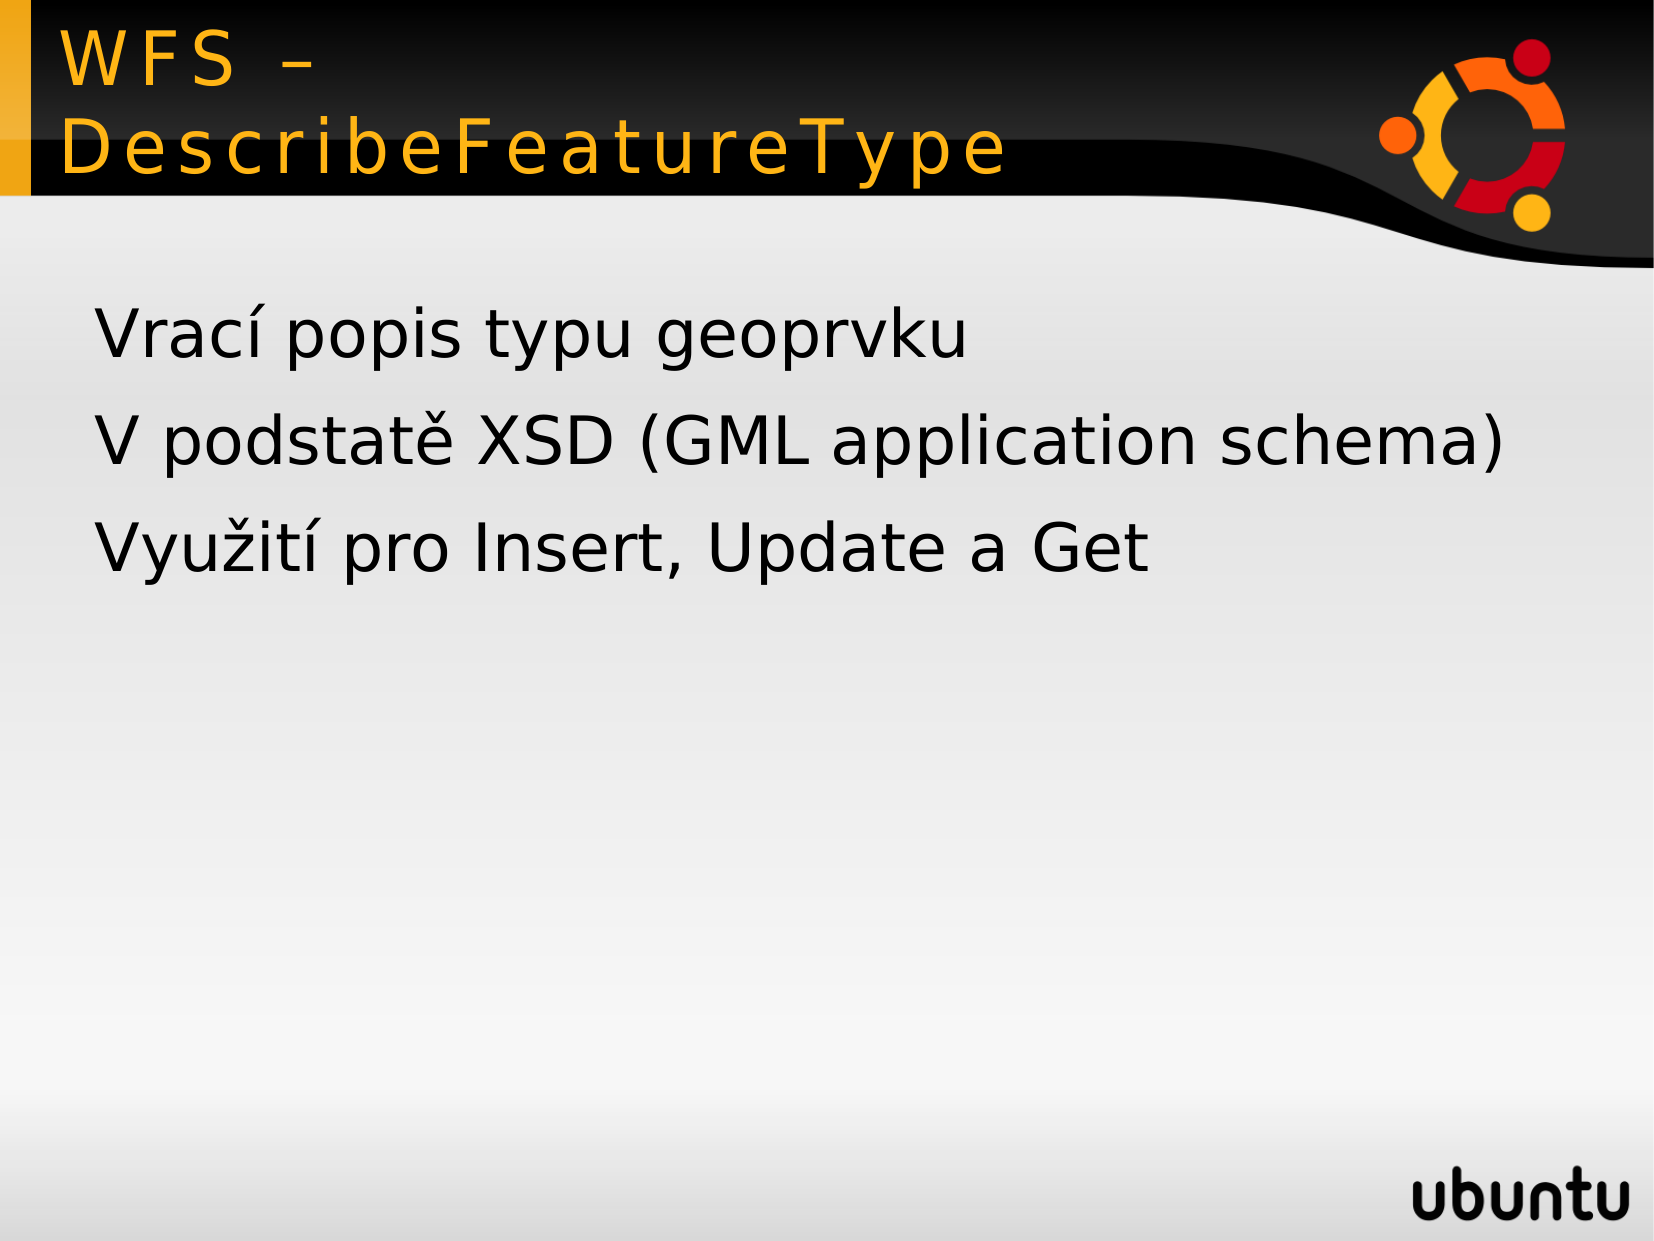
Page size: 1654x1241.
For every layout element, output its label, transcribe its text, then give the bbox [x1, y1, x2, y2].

list Vrací popis typu geoprvku V podstatě XSD (GML application schema) Využití pro Insert, Update a Get [76, 295, 1565, 1114]
title WFS – DescribeFeatureType [59, 16, 1270, 191]
picture [0, 0, 1654, 1241]
